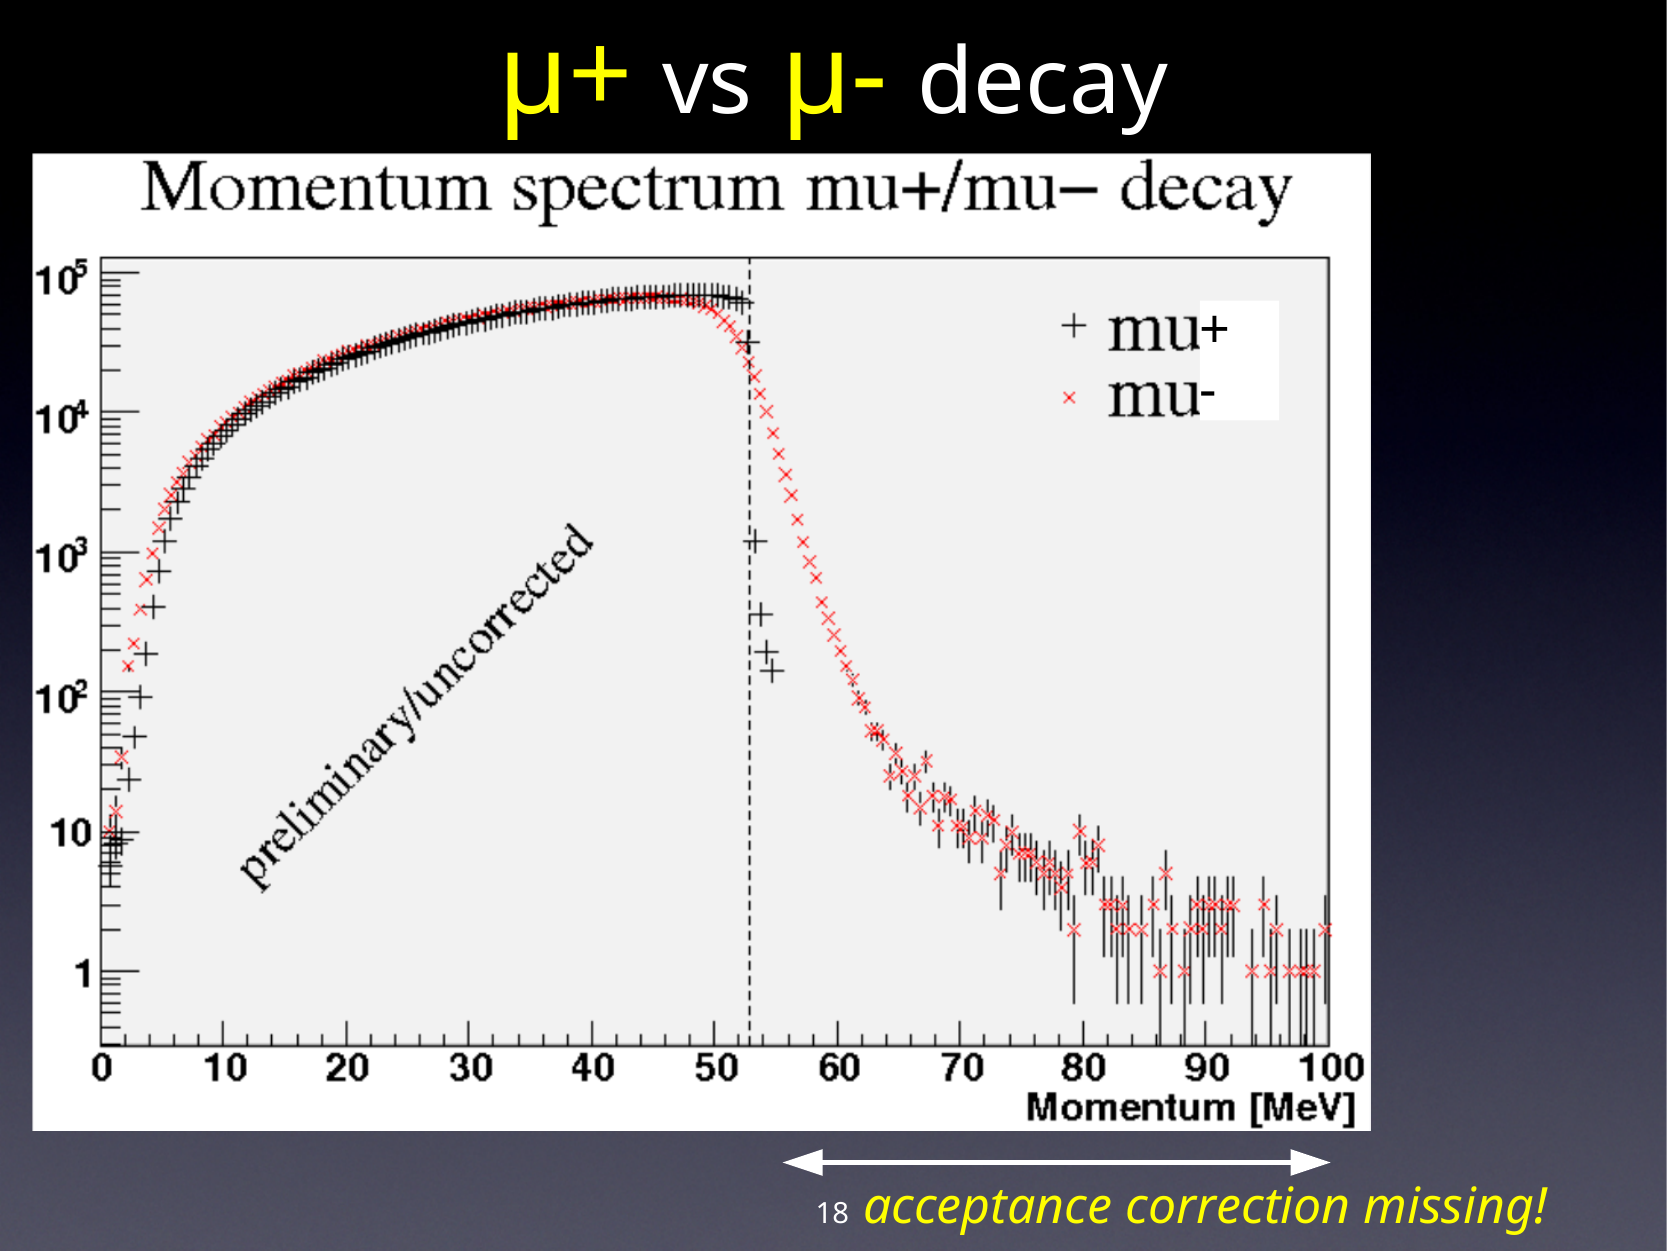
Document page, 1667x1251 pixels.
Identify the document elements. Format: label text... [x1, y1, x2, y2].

picture [0, 0, 1667, 1251]
text_box acceptance correction missing! [863, 1179, 1667, 1238]
text_box <number> [810, 1189, 855, 1236]
text_box + - [1199, 300, 1280, 415]
title μ+ vs μ- decay [162, 4, 1505, 149]
